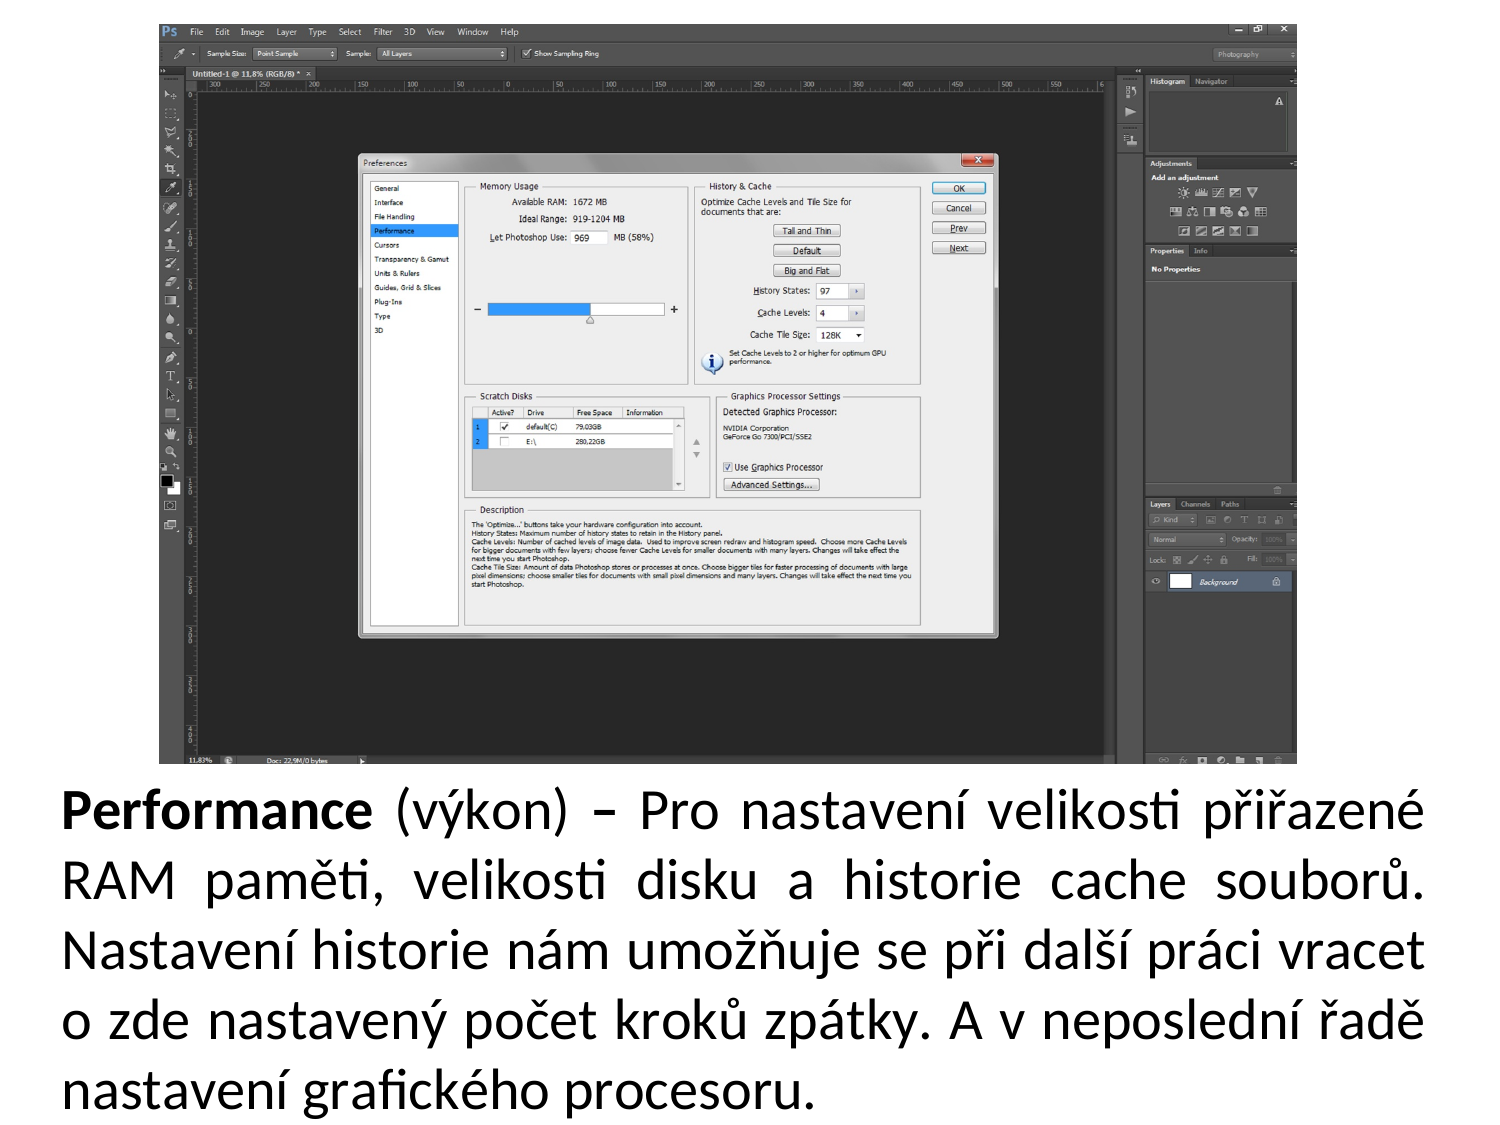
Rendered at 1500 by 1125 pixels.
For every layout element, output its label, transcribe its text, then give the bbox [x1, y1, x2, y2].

picture [159, 24, 1297, 763]
text_box Performance (výkon) – Pro nastavení velikosti přiřazené RAM paměti, velikosti disku a historie cache souborů. Nastavení historie nám umožňuje se při další práci vracet o zde nastavený počet kroků zpátky. A v neposlední řadě nastavení grafického procesoru. [46, 763, 1442, 1125]
